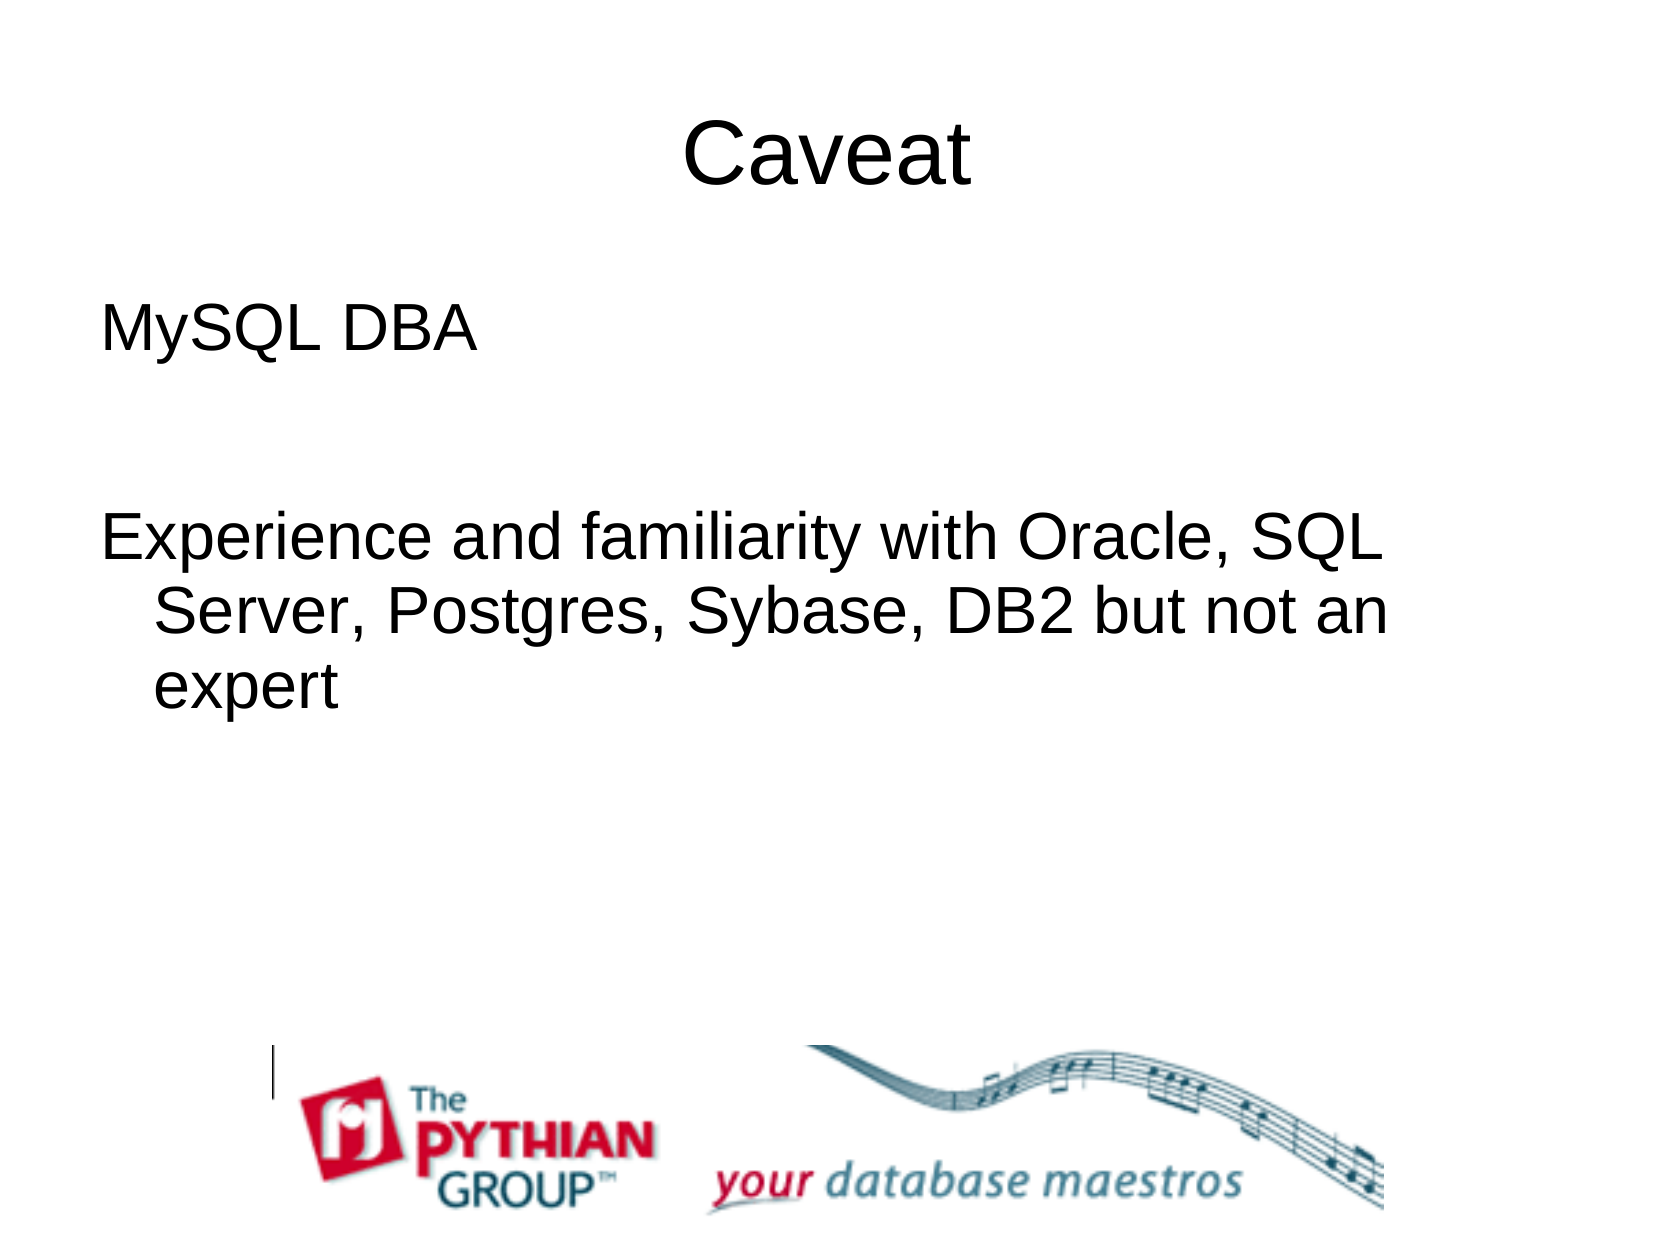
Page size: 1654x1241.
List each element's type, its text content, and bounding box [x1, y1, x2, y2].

list MySQL DBA Experience and familiarity with Oracle, SQL Server, Postgres, Sybase, DB2 but not an expert [82, 290, 1571, 1094]
title Caveat [82, 49, 1571, 257]
picture [272, 1094, 1384, 1241]
